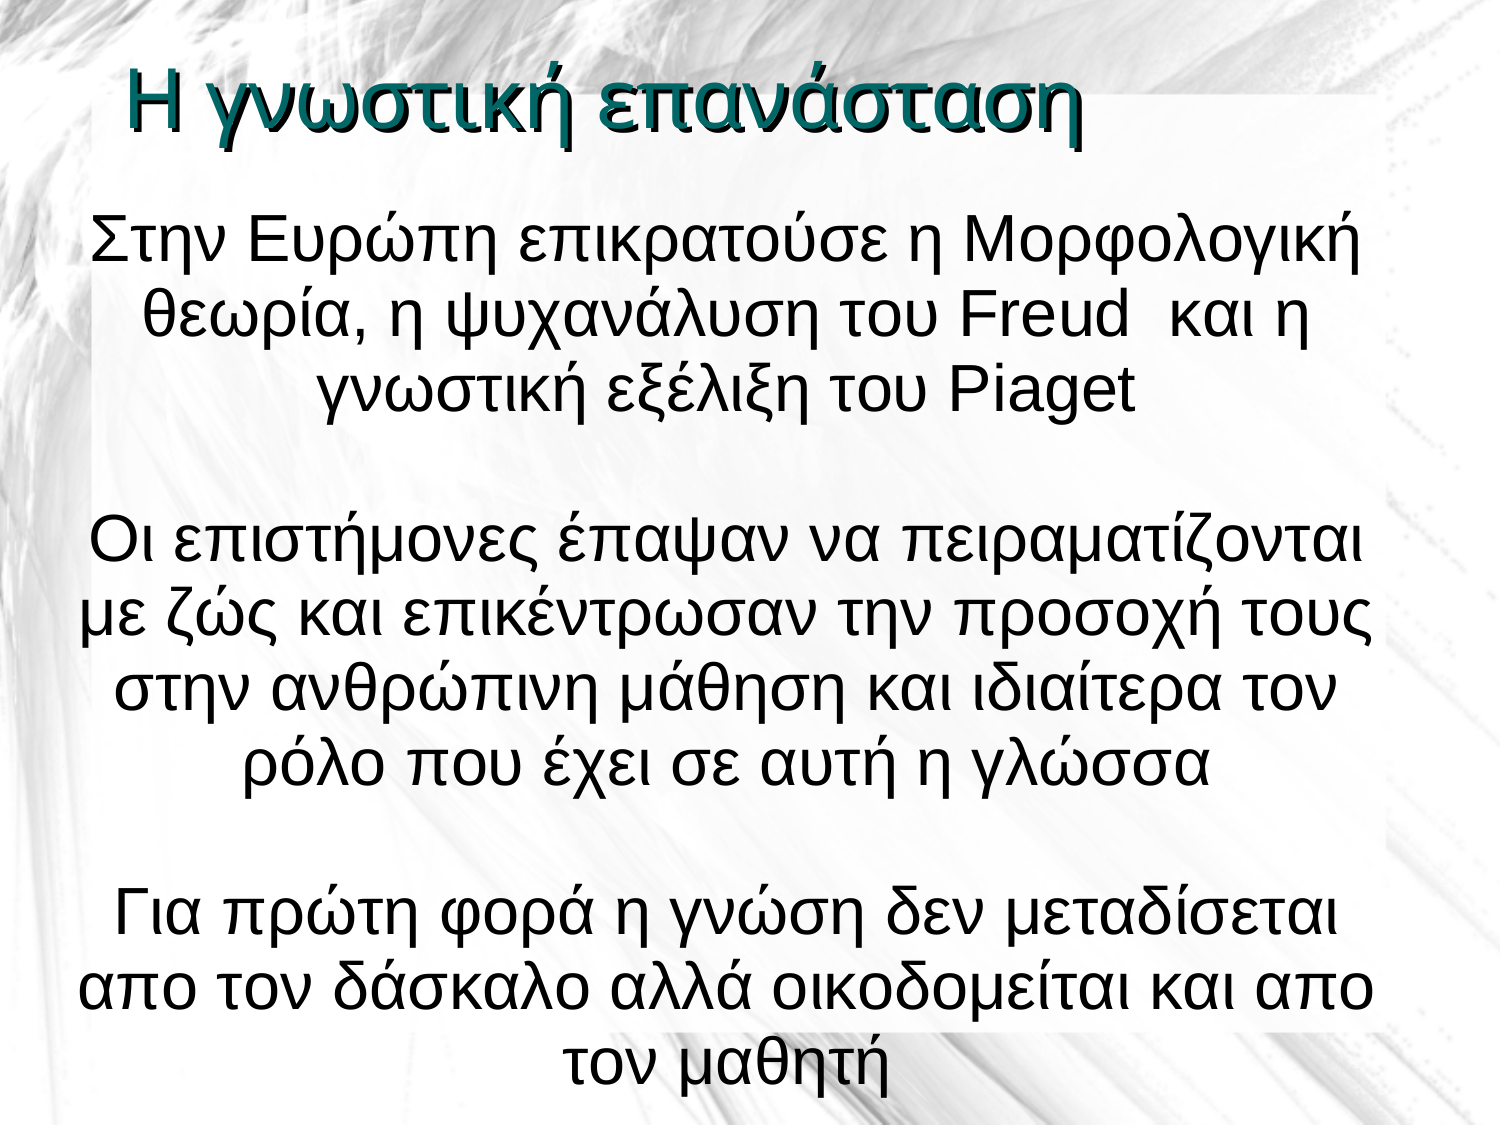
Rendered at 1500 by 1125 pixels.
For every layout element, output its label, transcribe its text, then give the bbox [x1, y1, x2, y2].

picture [0, 0, 1500, 1125]
subtitle Στην Ευρώπη επικρατούσε η Μορφολογική θεωρία, η ψυχανάλυση του Freud και η γνωστική εξέλιξη του Piaget Οι επιστήμονες έπαψαν να πειραματίζονται με ζώς και επικέντρωσαν την προσοχή τους στην ανθρώπινη μάθηση και ιδιαίτερα τον ρόλο που έχει σε αυτή η γλώσσα Για πρώτη φορά η γνώση δεν μεταδίσεται απο τον δάσκαλο αλλά οικοδομείται και απο τον μαθητή [68, 201, 1386, 1099]
title Η γνωστική επανάσταση [122, 27, 1381, 165]
